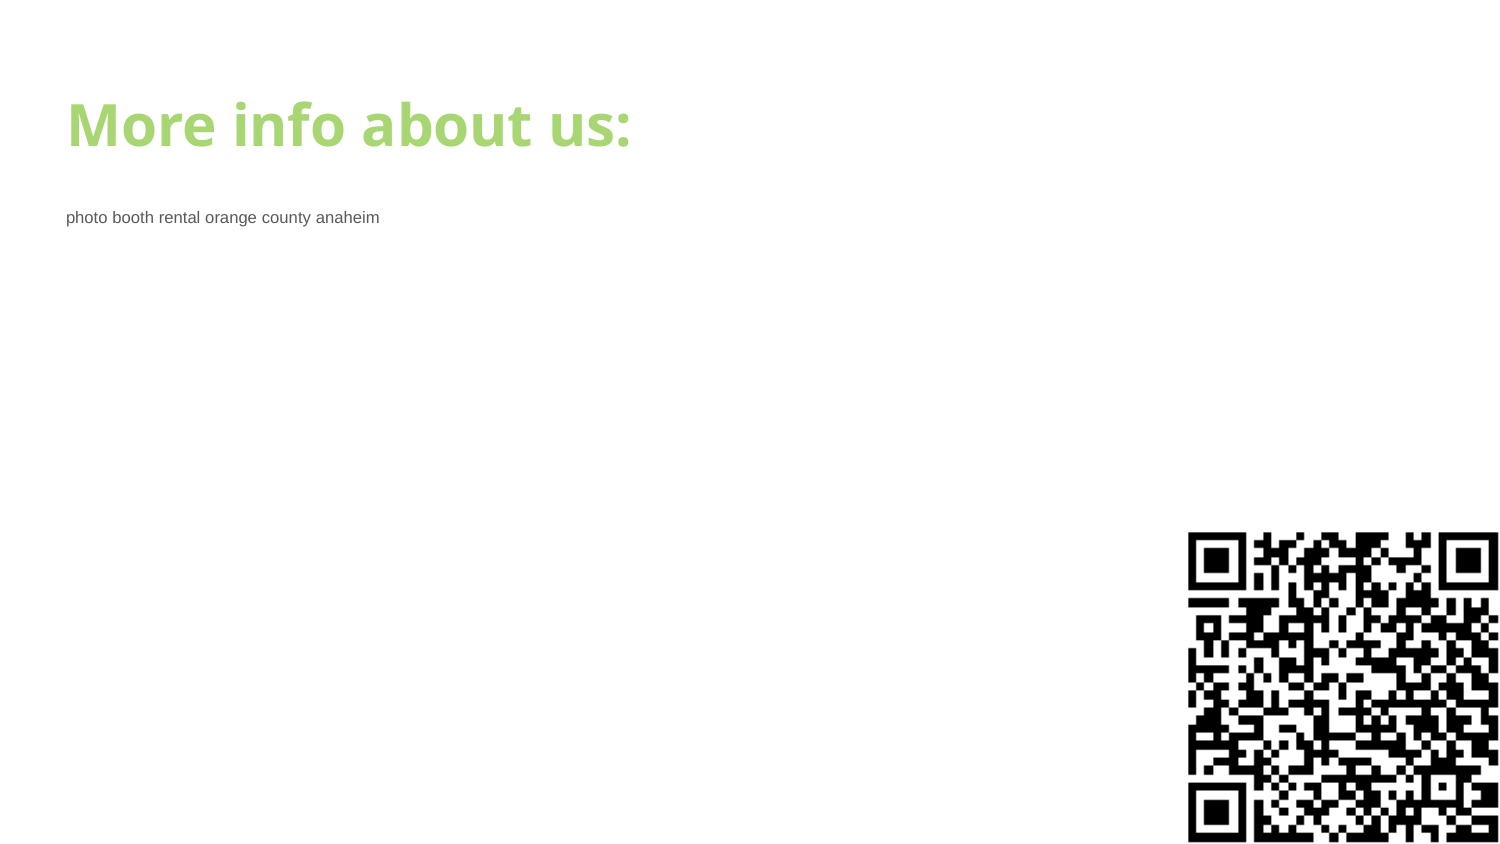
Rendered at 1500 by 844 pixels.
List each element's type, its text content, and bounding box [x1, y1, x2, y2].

picture [1187, 531, 1500, 844]
title More info about us: [51, 72, 1449, 167]
list photo booth rental orange county anaheim [51, 189, 1449, 750]
